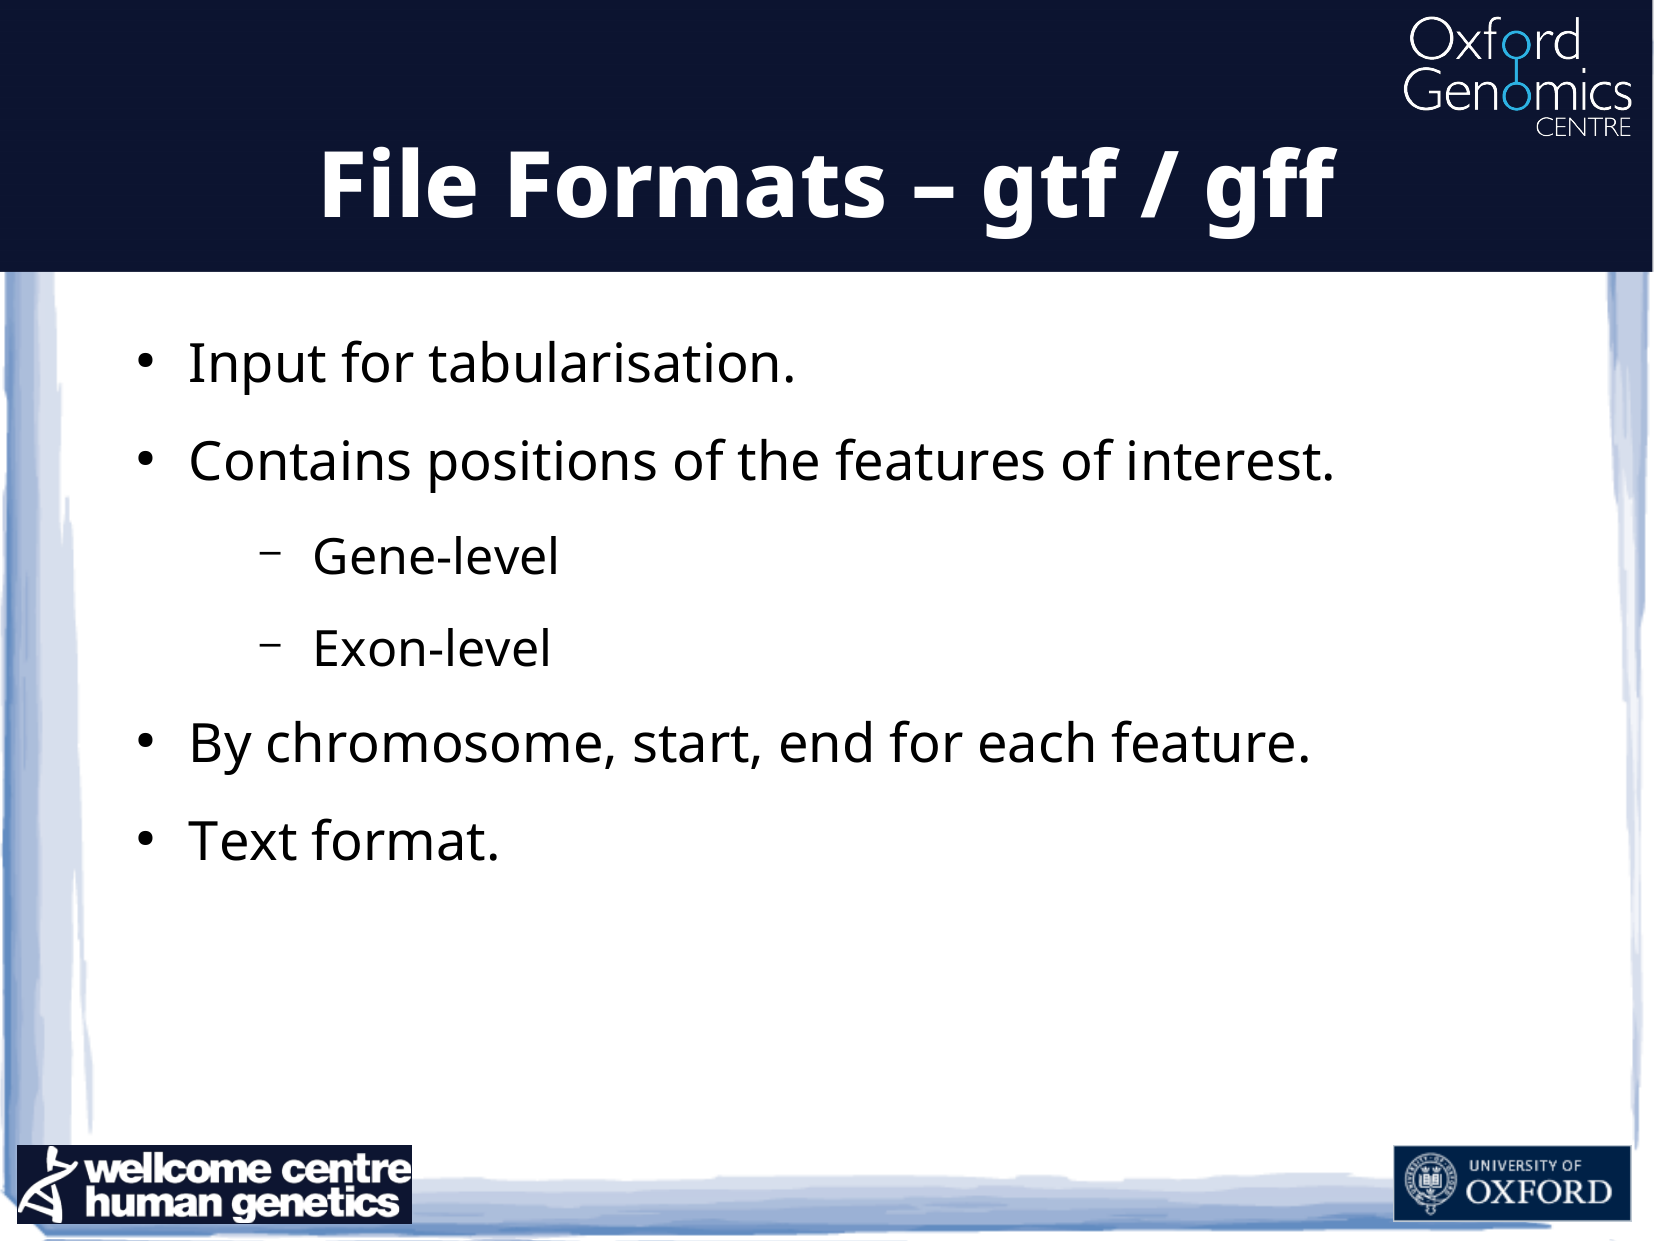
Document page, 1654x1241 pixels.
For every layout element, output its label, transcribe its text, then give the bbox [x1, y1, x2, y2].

list Input for tabularisation. Contains positions of the features of interest. Gene-level Exon-level By chromosome, start, end for each feature. Text format. [118, 324, 1571, 1045]
title File Formats – gtf / gff [82, 78, 1571, 287]
picture [0, 0, 1654, 1241]
